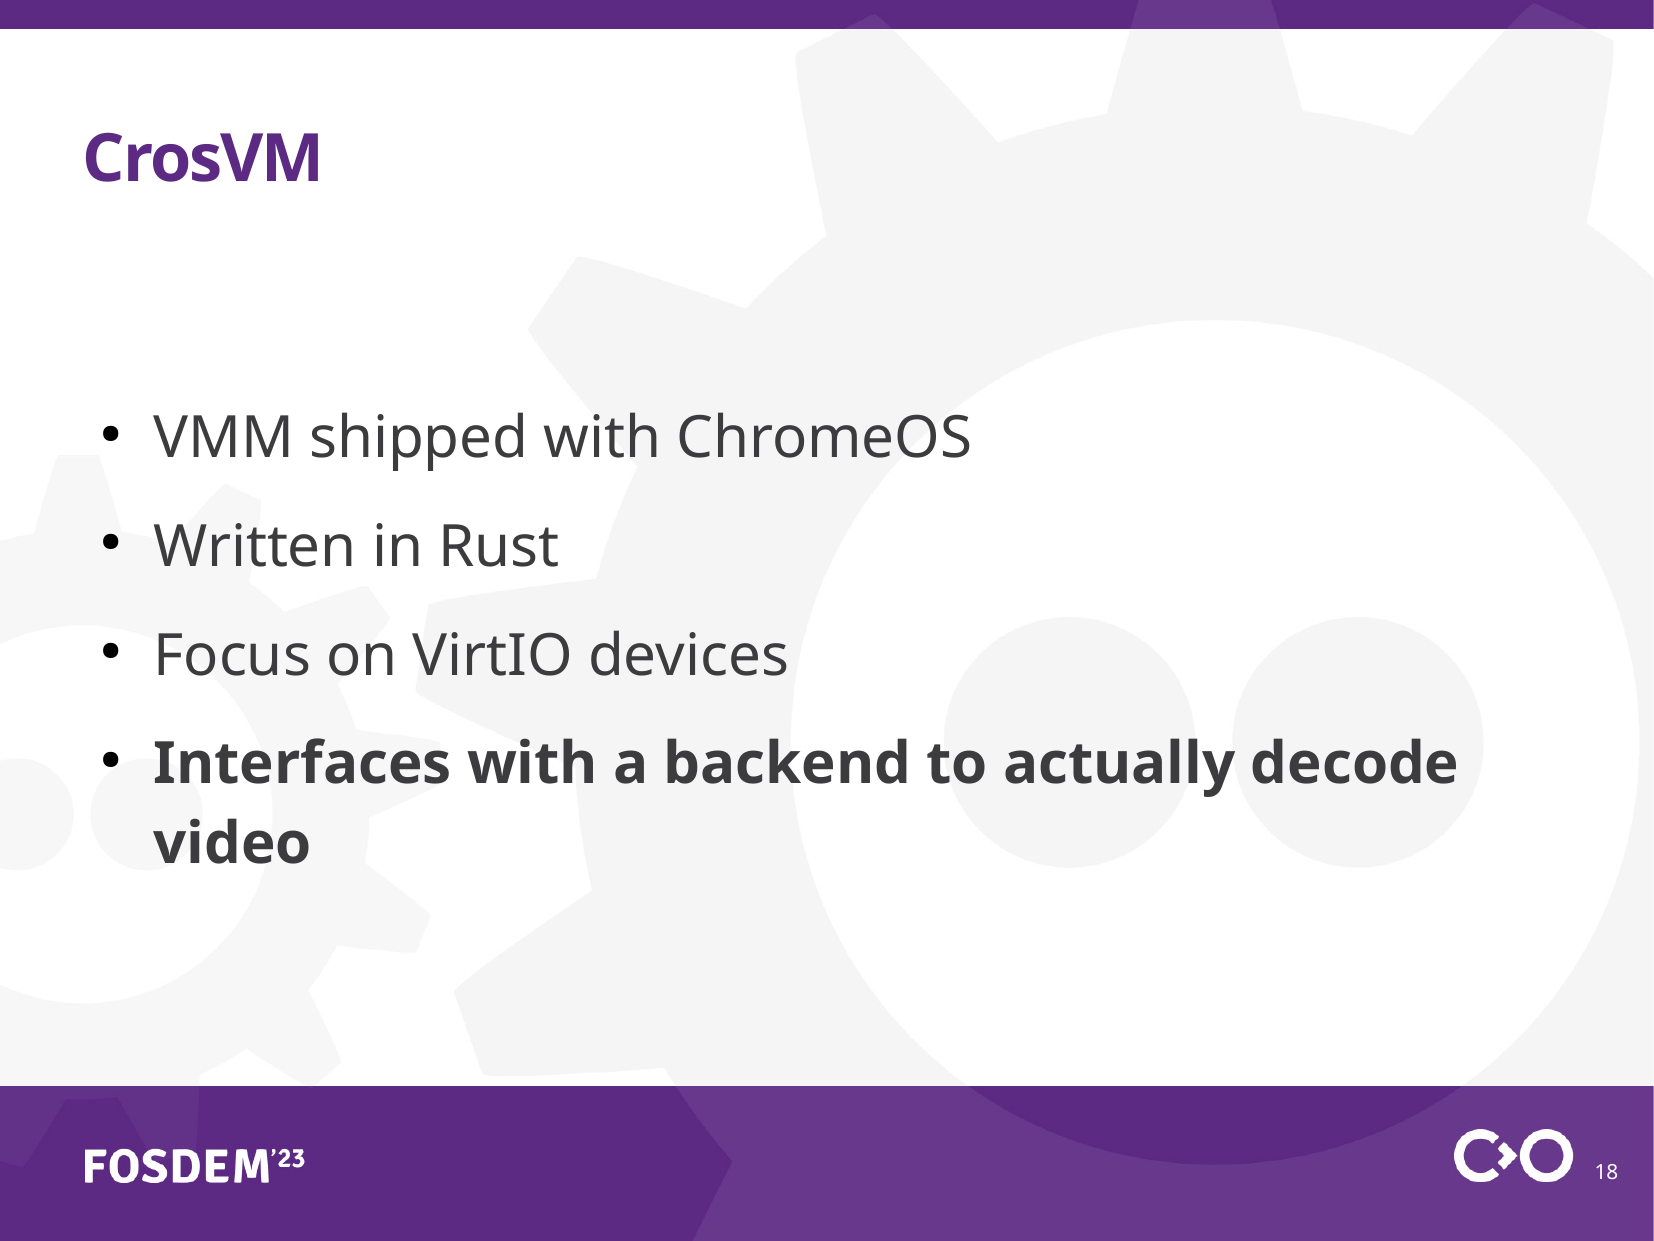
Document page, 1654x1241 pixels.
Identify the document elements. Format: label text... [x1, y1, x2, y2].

picture [0, 0, 1654, 1241]
list VMM shipped with ChromeOS Written in Rust Focus on VirtIO devices Interfaces with a backend to actually decode video [82, 224, 1571, 1052]
title CrosVM [82, 47, 1571, 201]
